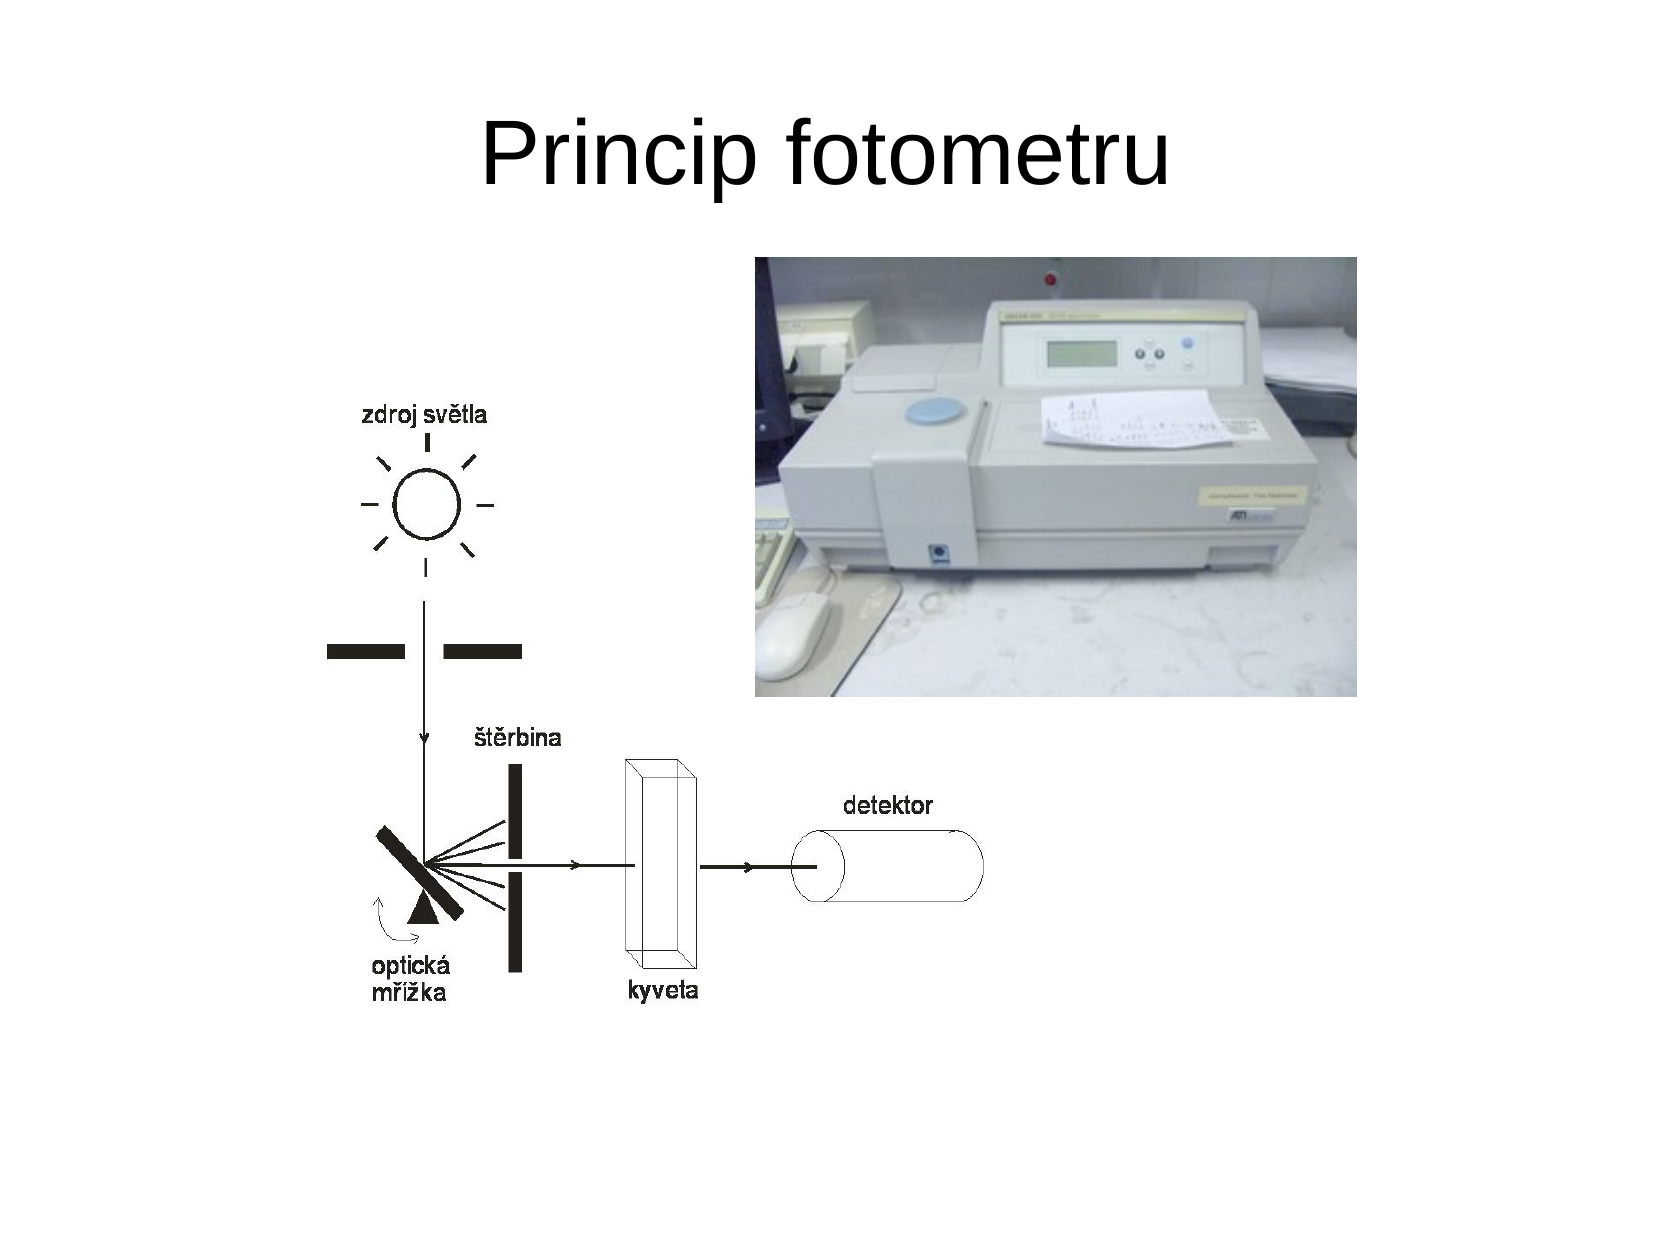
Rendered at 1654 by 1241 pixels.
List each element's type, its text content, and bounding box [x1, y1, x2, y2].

picture [236, 257, 1357, 1025]
title Princip fotometru [82, 49, 1571, 257]
